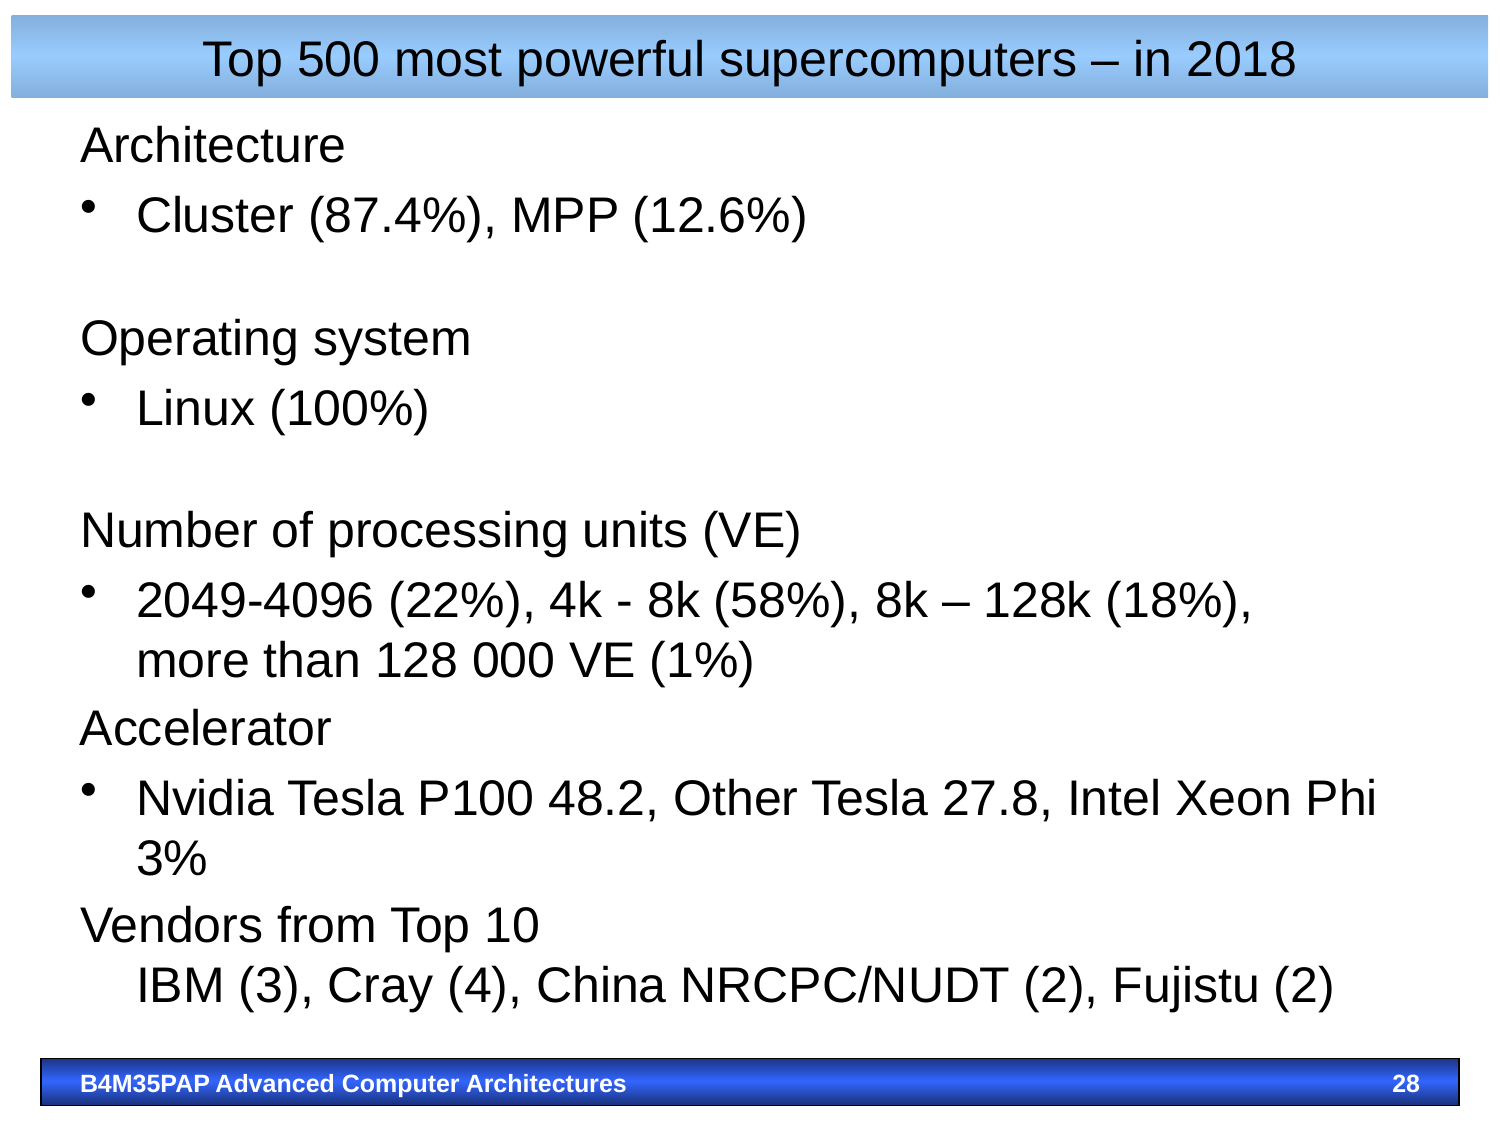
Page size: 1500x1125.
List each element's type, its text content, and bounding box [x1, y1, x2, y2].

title Top 500 most powerful supercomputers – in 2018 [11, 15, 1489, 98]
text_box Architecture Cluster (87.4%), MPP (12.6%) Operating system Linux (100%) Number of processing units (VE) 2049-4096 (22%), 4k - 8k (58%), 8k – 128k (18%), more than 128 000 VE (1%) Accelerator Nvidia Tesla P100 48.2, Other Tesla 27.8, Intel Xeon Phi 3% Vendors from Top 10 IBM (3), Cray (4), China NRCPC/NUDT (2), Fujistu (2) [64, 105, 1436, 1043]
